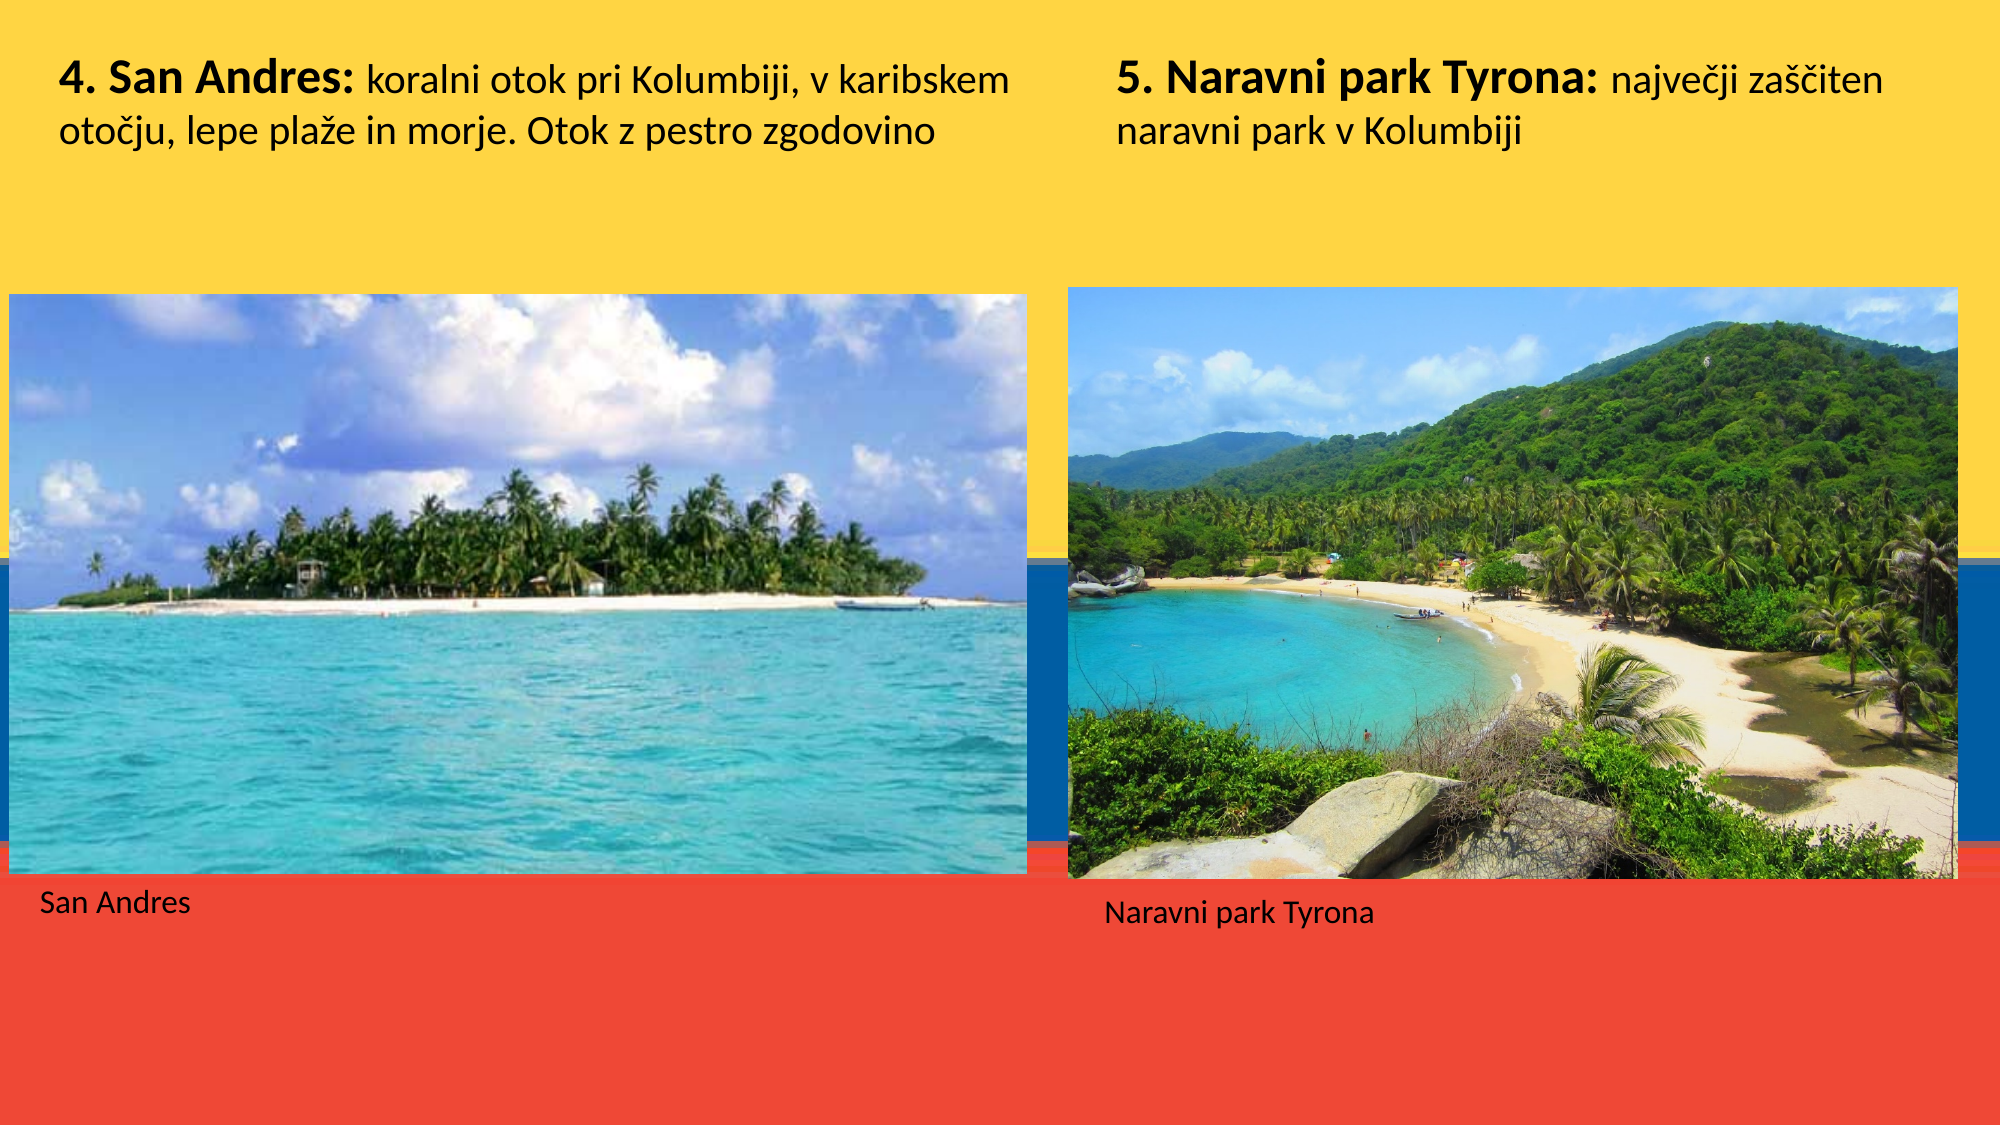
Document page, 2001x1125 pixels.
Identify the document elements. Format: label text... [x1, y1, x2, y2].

text_box San Andres [25, 873, 883, 929]
picture [0, 0, 2000, 1125]
text_box 5. Naravni park Tyrona: največji zaščiten naravni park v Kolumbiji [1101, 35, 1943, 161]
text_box Naravni park Tyrona [1089, 882, 1903, 938]
text_box 4. San Andres: koralni otok pri Kolumbiji, v karibskem otočju, lepe plaže in morje. Otok z pestro zgodovino [44, 35, 1044, 161]
